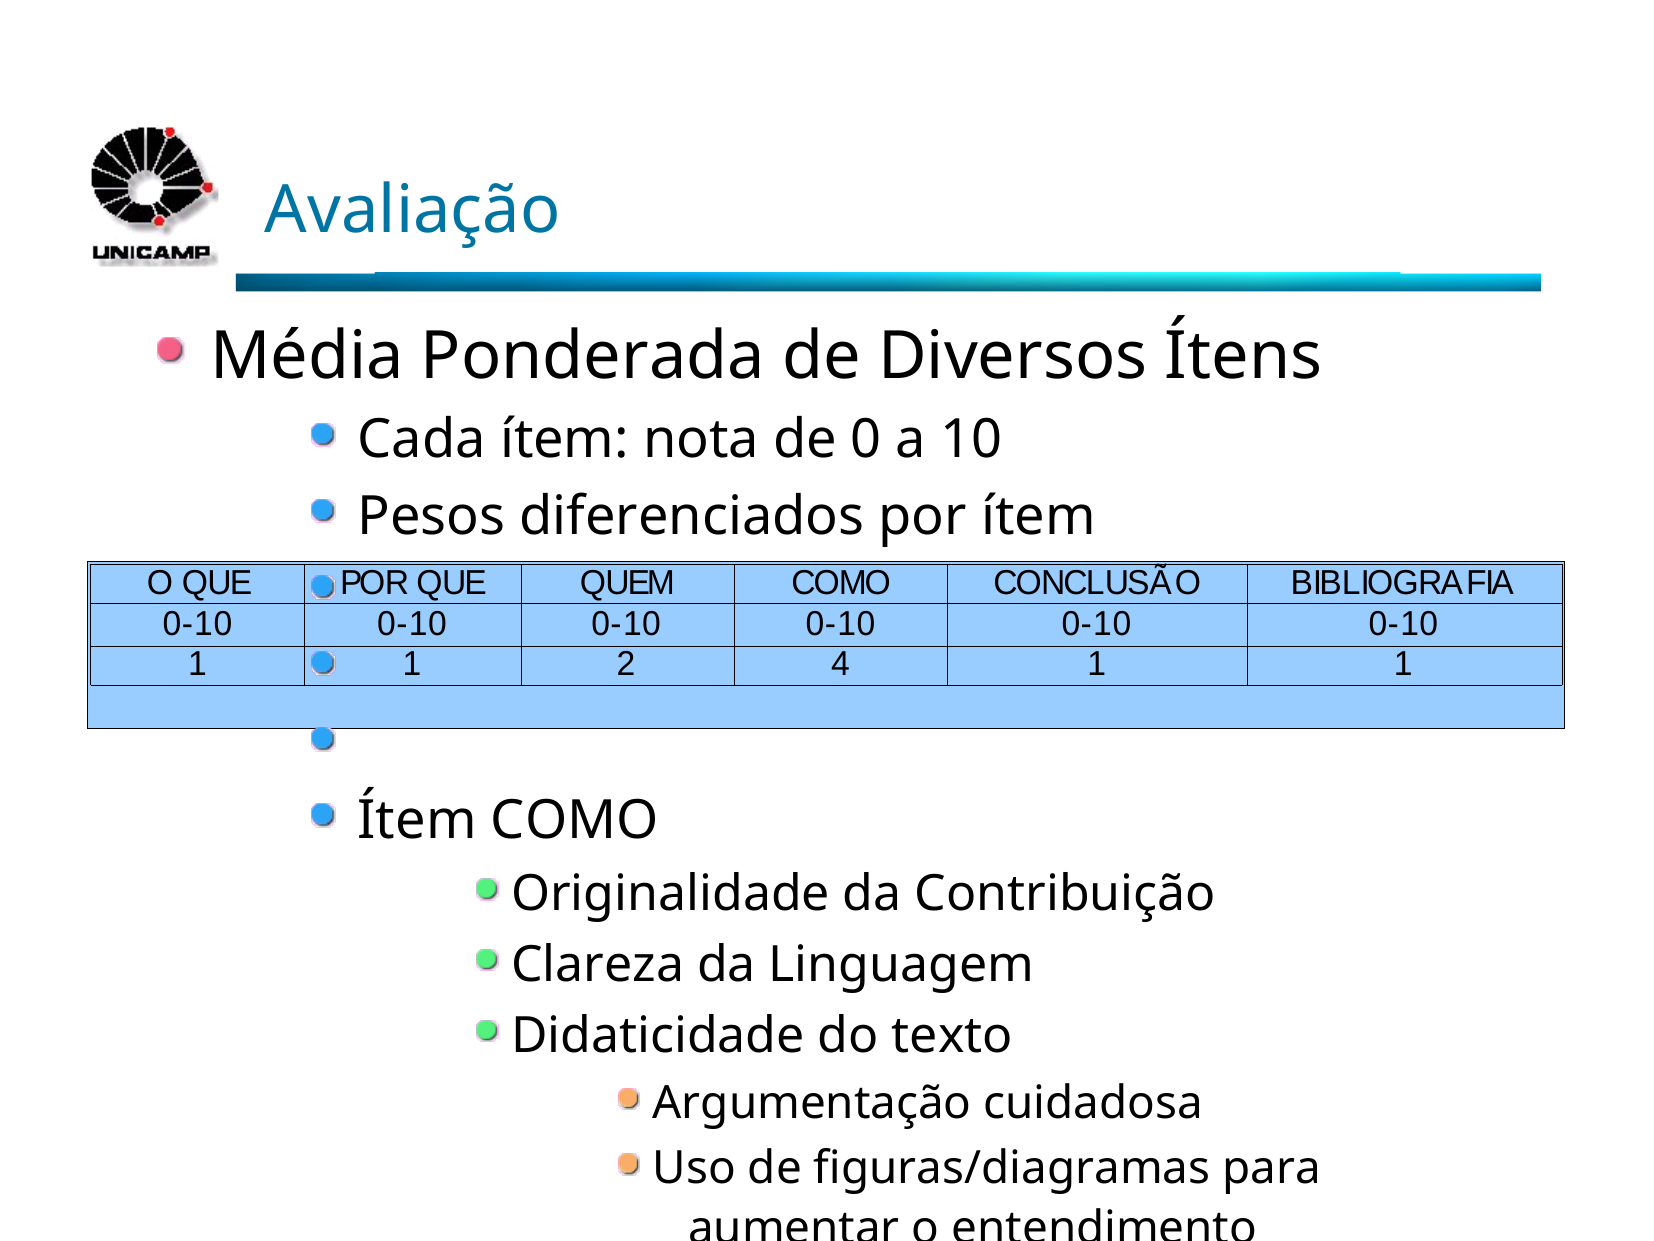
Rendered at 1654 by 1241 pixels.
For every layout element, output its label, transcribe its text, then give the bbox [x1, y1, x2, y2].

title Avaliação [264, 42, 1534, 250]
chart [87, 561, 121, 729]
list Média Ponderada de Diversos Ítens Cada ítem: nota de 0 a 10 Pesos diferenciados por ítem Ítem COMO Originalidade da Contribuição Clareza da Linguagem Didaticidade do texto Argumentação cuidadosa Uso de figuras/diagramas para aumentar o entendimento [121, 309, 1534, 1182]
chart [1534, 561, 1565, 729]
picture [125, 272, 1654, 295]
